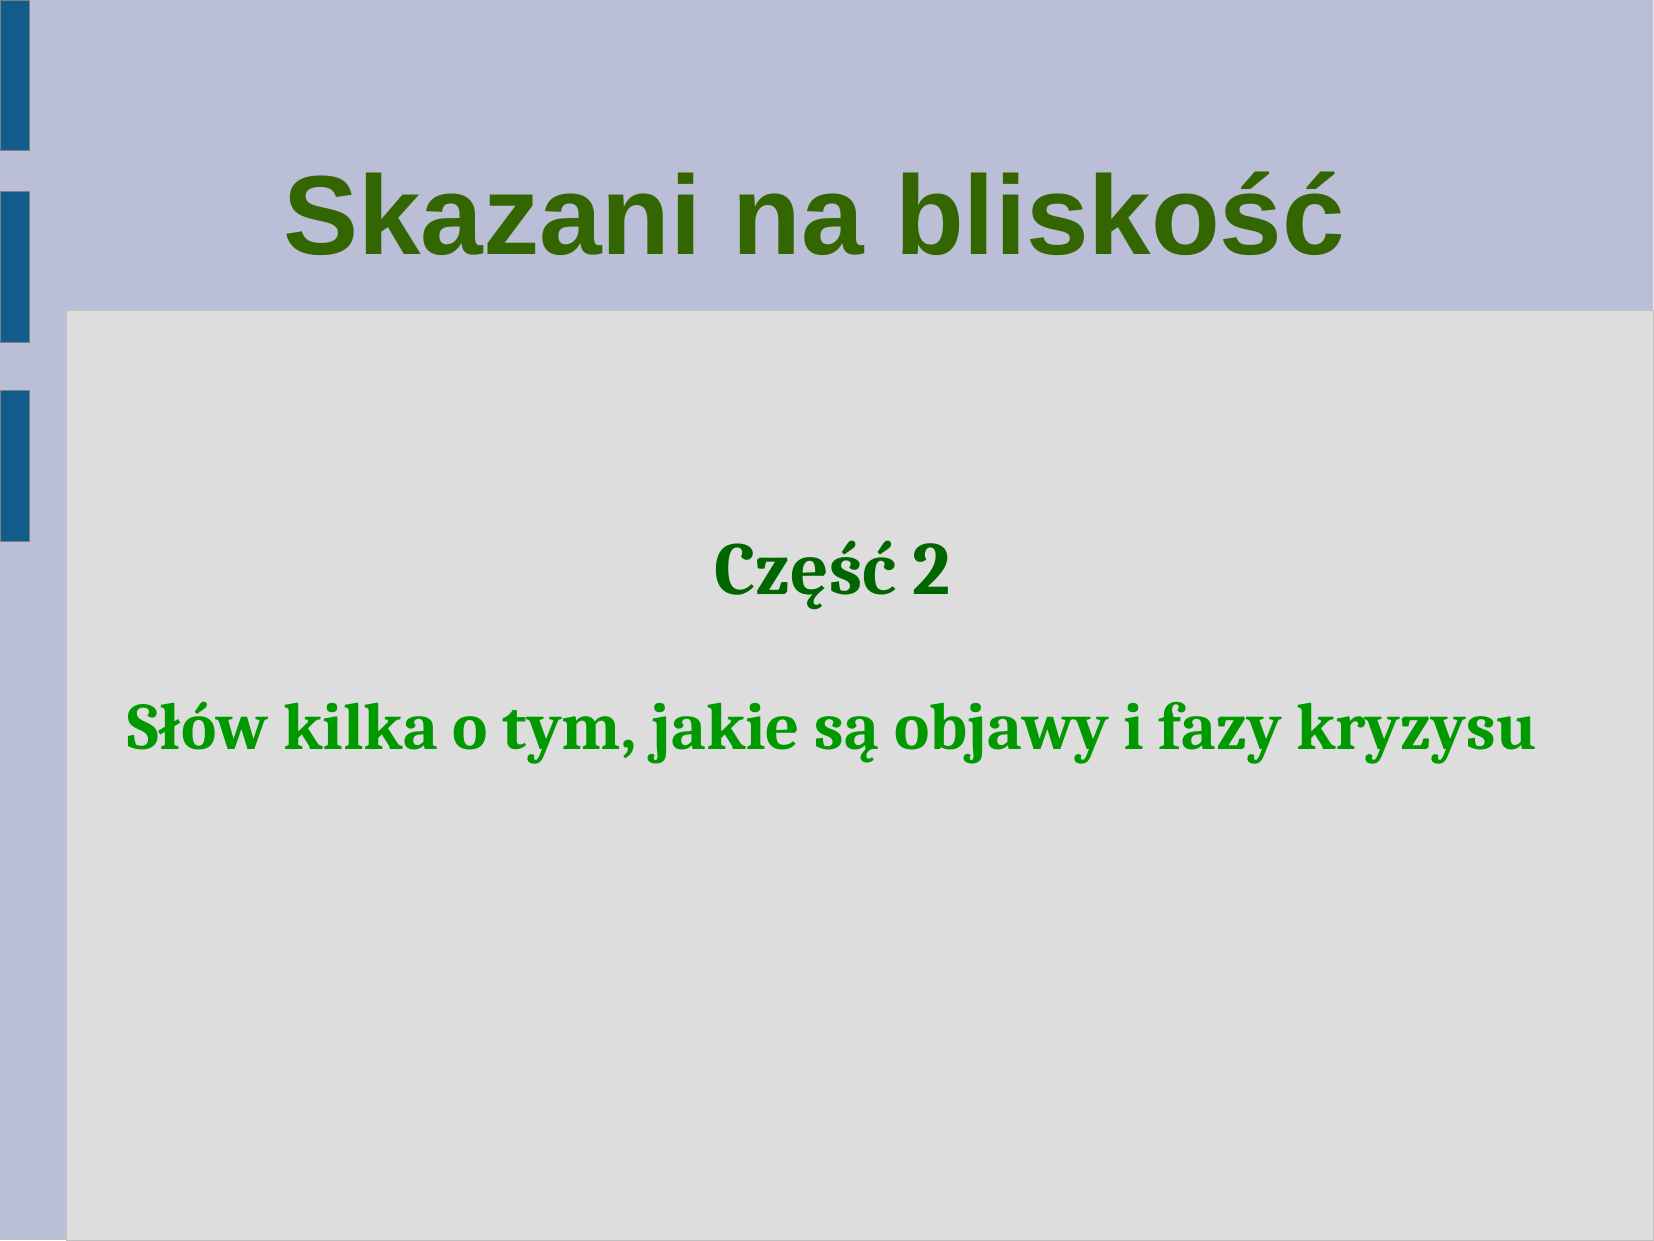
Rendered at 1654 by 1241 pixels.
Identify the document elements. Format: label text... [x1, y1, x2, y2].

title Skazani na bliskość [82, 0, 1571, 418]
list Część 2 Słów kilka o tym, jakie są objawy i fazy kryzysu [88, 303, 1577, 1123]
